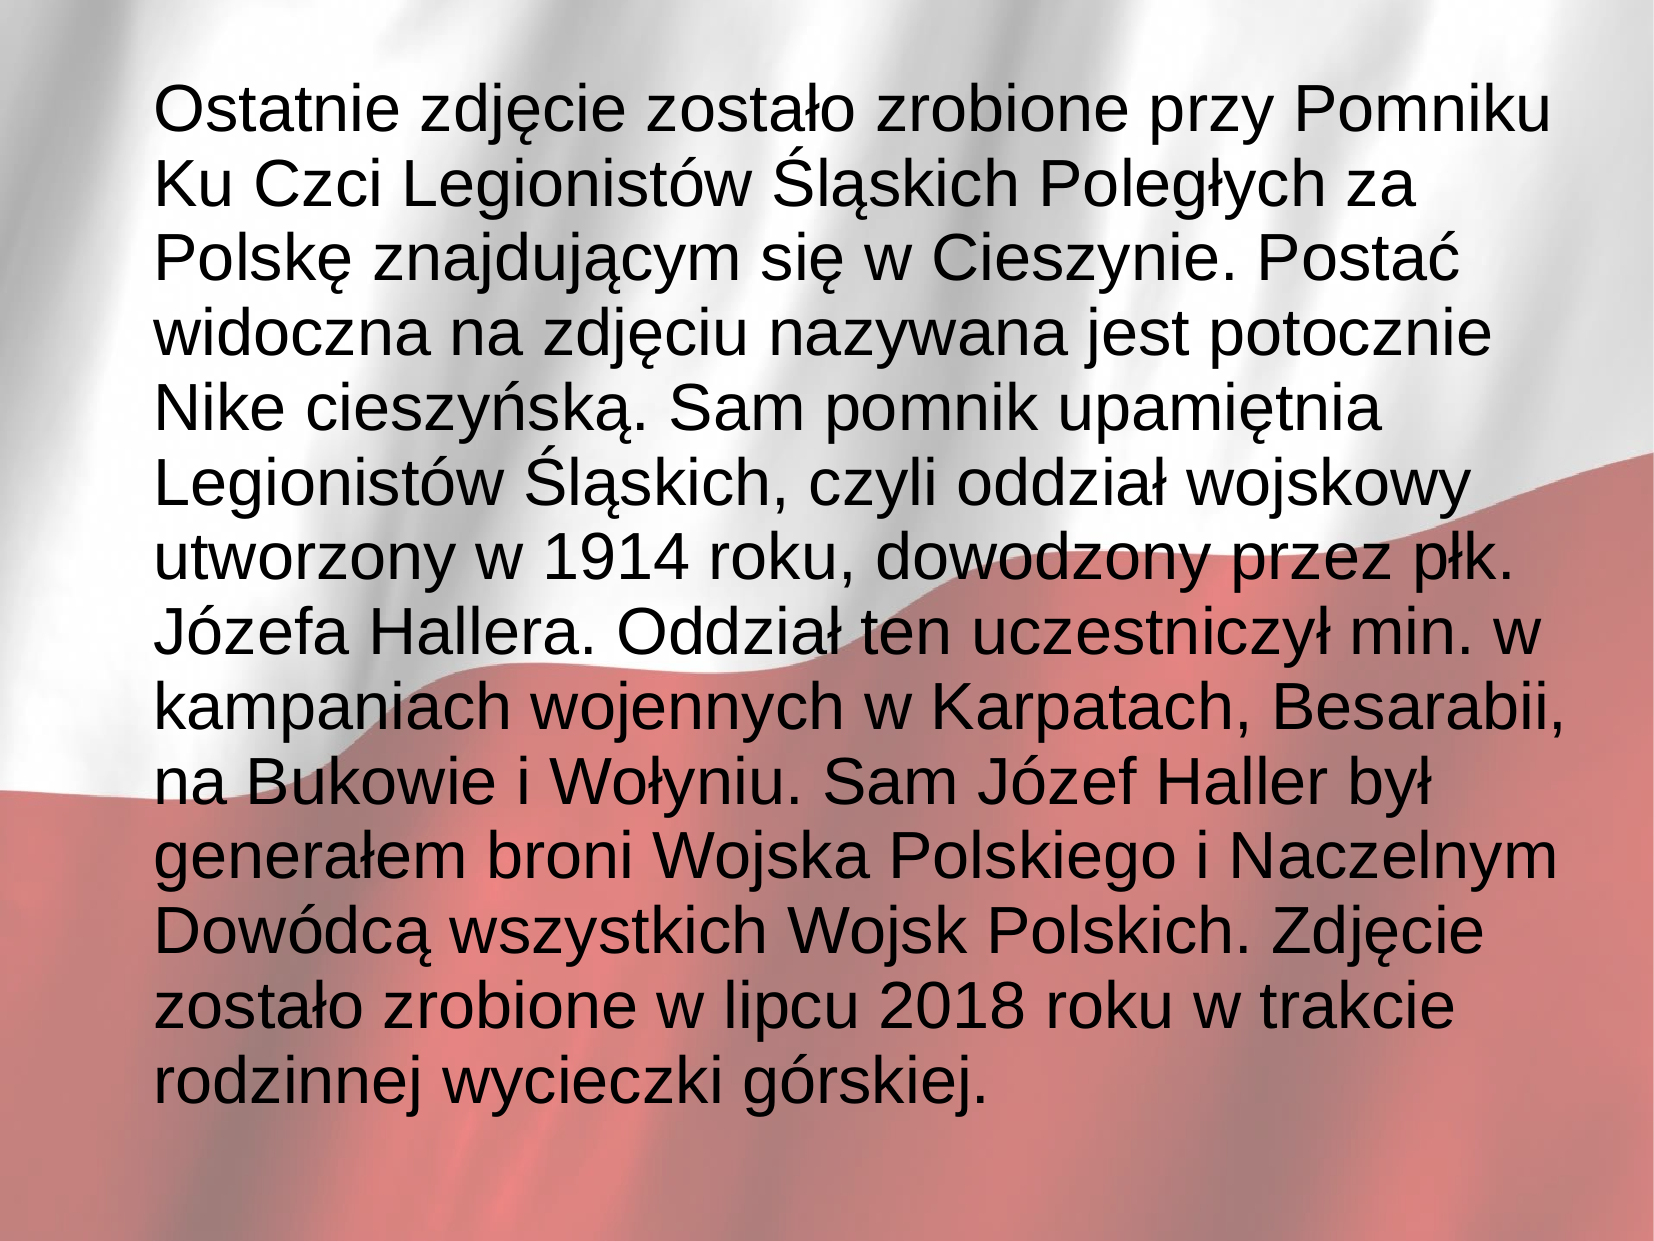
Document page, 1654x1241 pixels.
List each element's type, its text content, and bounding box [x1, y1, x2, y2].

picture [0, 0, 1654, 1241]
list Ostatnie zdjęcie zostało zrobione przy Pomniku Ku Czci Legionistów Śląskich Poległych za Polskę znajdującym się w Cieszynie. Postać widoczna na zdjęciu nazywana jest potocznie Nike cieszyńską. Sam pomnik upamiętnia Legionistów Śląskich, czyli oddział wojskowy utworzony w 1914 roku, dowodzony przez płk. Józefa Hallera. Oddział ten uczestniczył min. w kampaniach wojennych w Karpatach, Besarabii, na Bukowie i Wołyniu. Sam Józef Haller był generałem broni Wojska Polskiego i Naczelnym Dowódcą wszystkich Wojsk Polskich. Zdjęcie zostało zrobione w lipcu 2018 roku w trakcie rodzinnej wycieczki górskiej. [82, 70, 1571, 1182]
